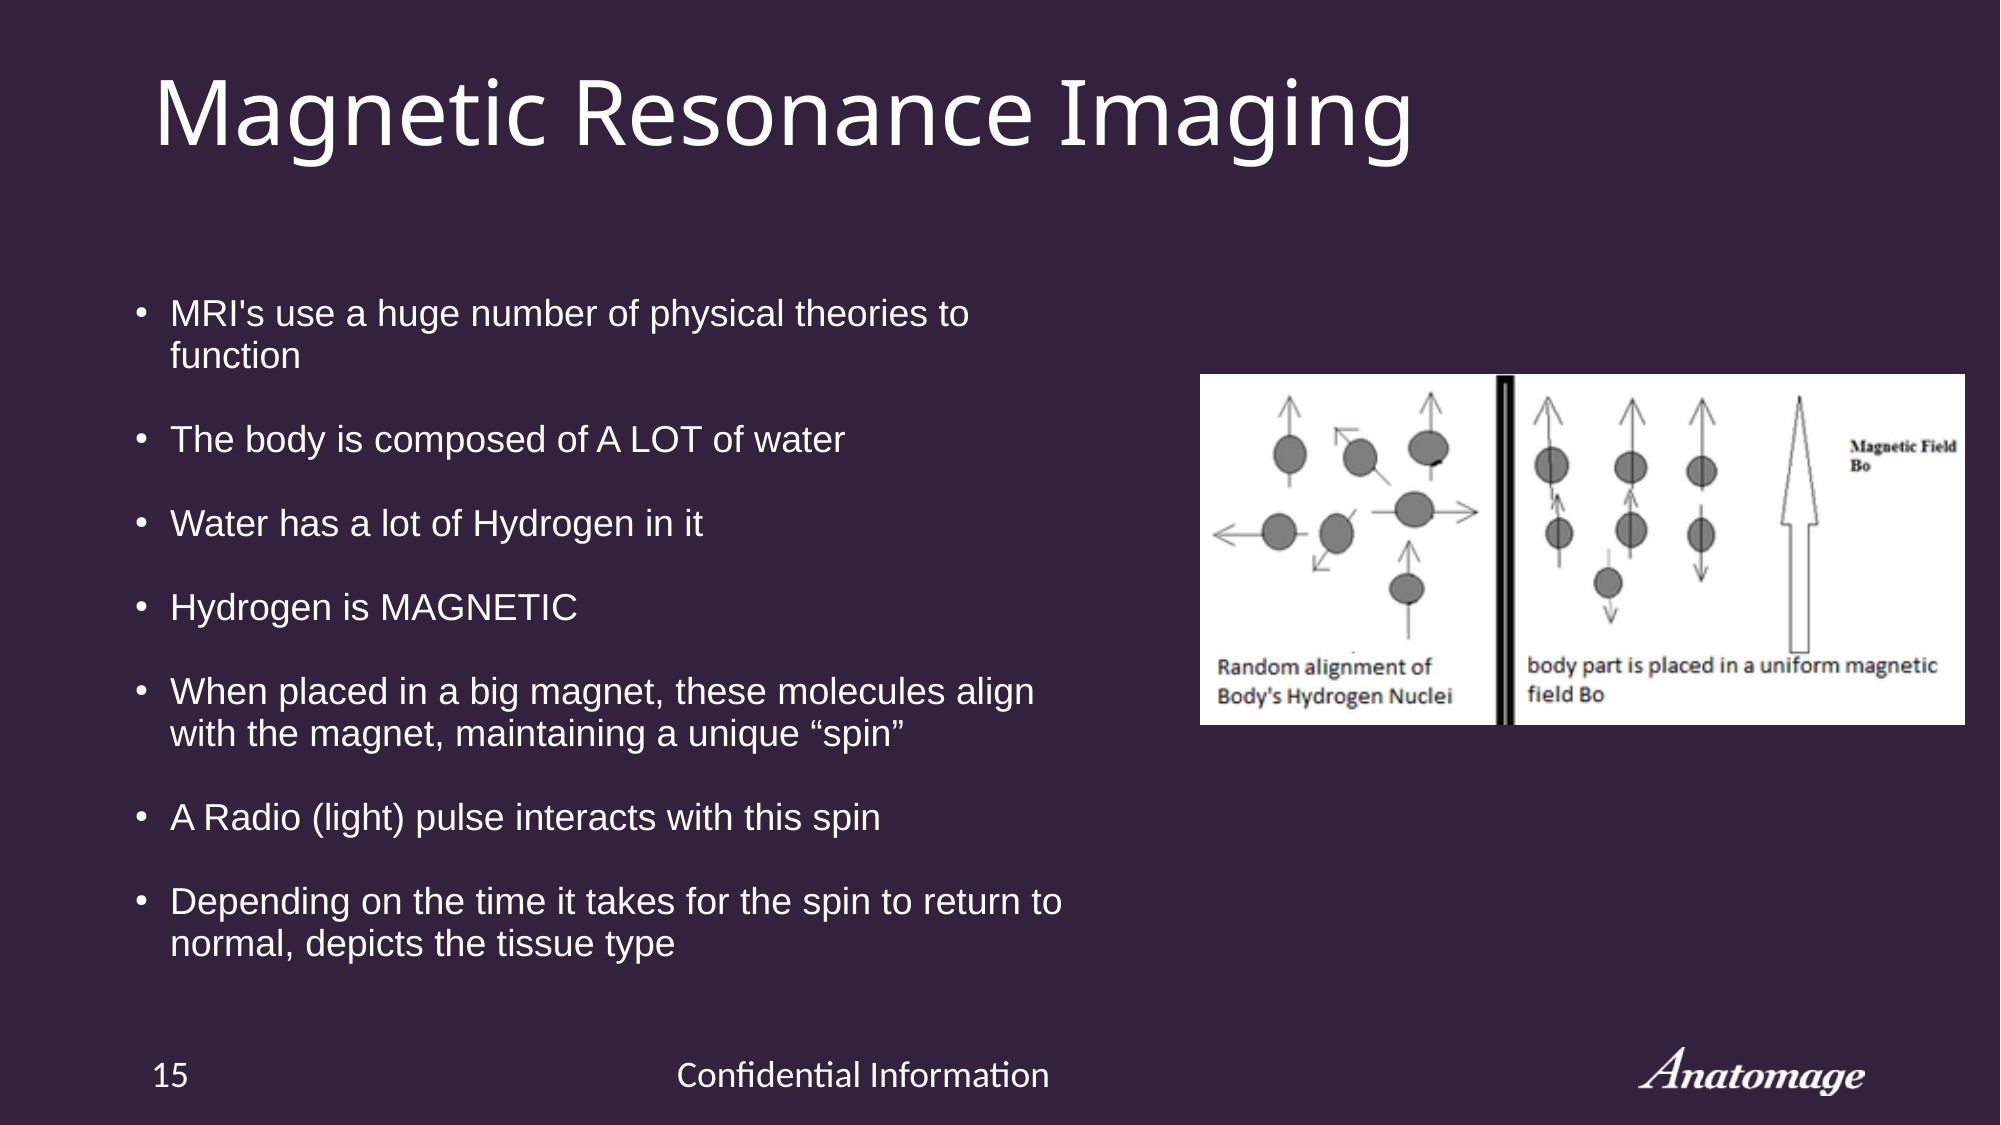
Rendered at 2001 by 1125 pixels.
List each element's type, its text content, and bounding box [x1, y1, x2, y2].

slide_number 19 [136, 1042, 587, 1103]
picture [1638, 1047, 1865, 1096]
picture [1200, 374, 1965, 725]
title Magnetic Resonance Imaging [137, 60, 1863, 278]
footer Confidential Information [662, 1042, 1338, 1103]
text_box MRI's use a huge number of physical theories to function The body is composed of A LOT of water Water has a lot of Hydrogen in it Hydrogen is MAGNETIC When placed in a big magnet, these molecules align with the magnet, maintaining a unique “spin” A Radio (light) pulse interacts with this spin Depending on the time it takes for the spin to return to normal, depicts the tissue type [120, 285, 1126, 973]
